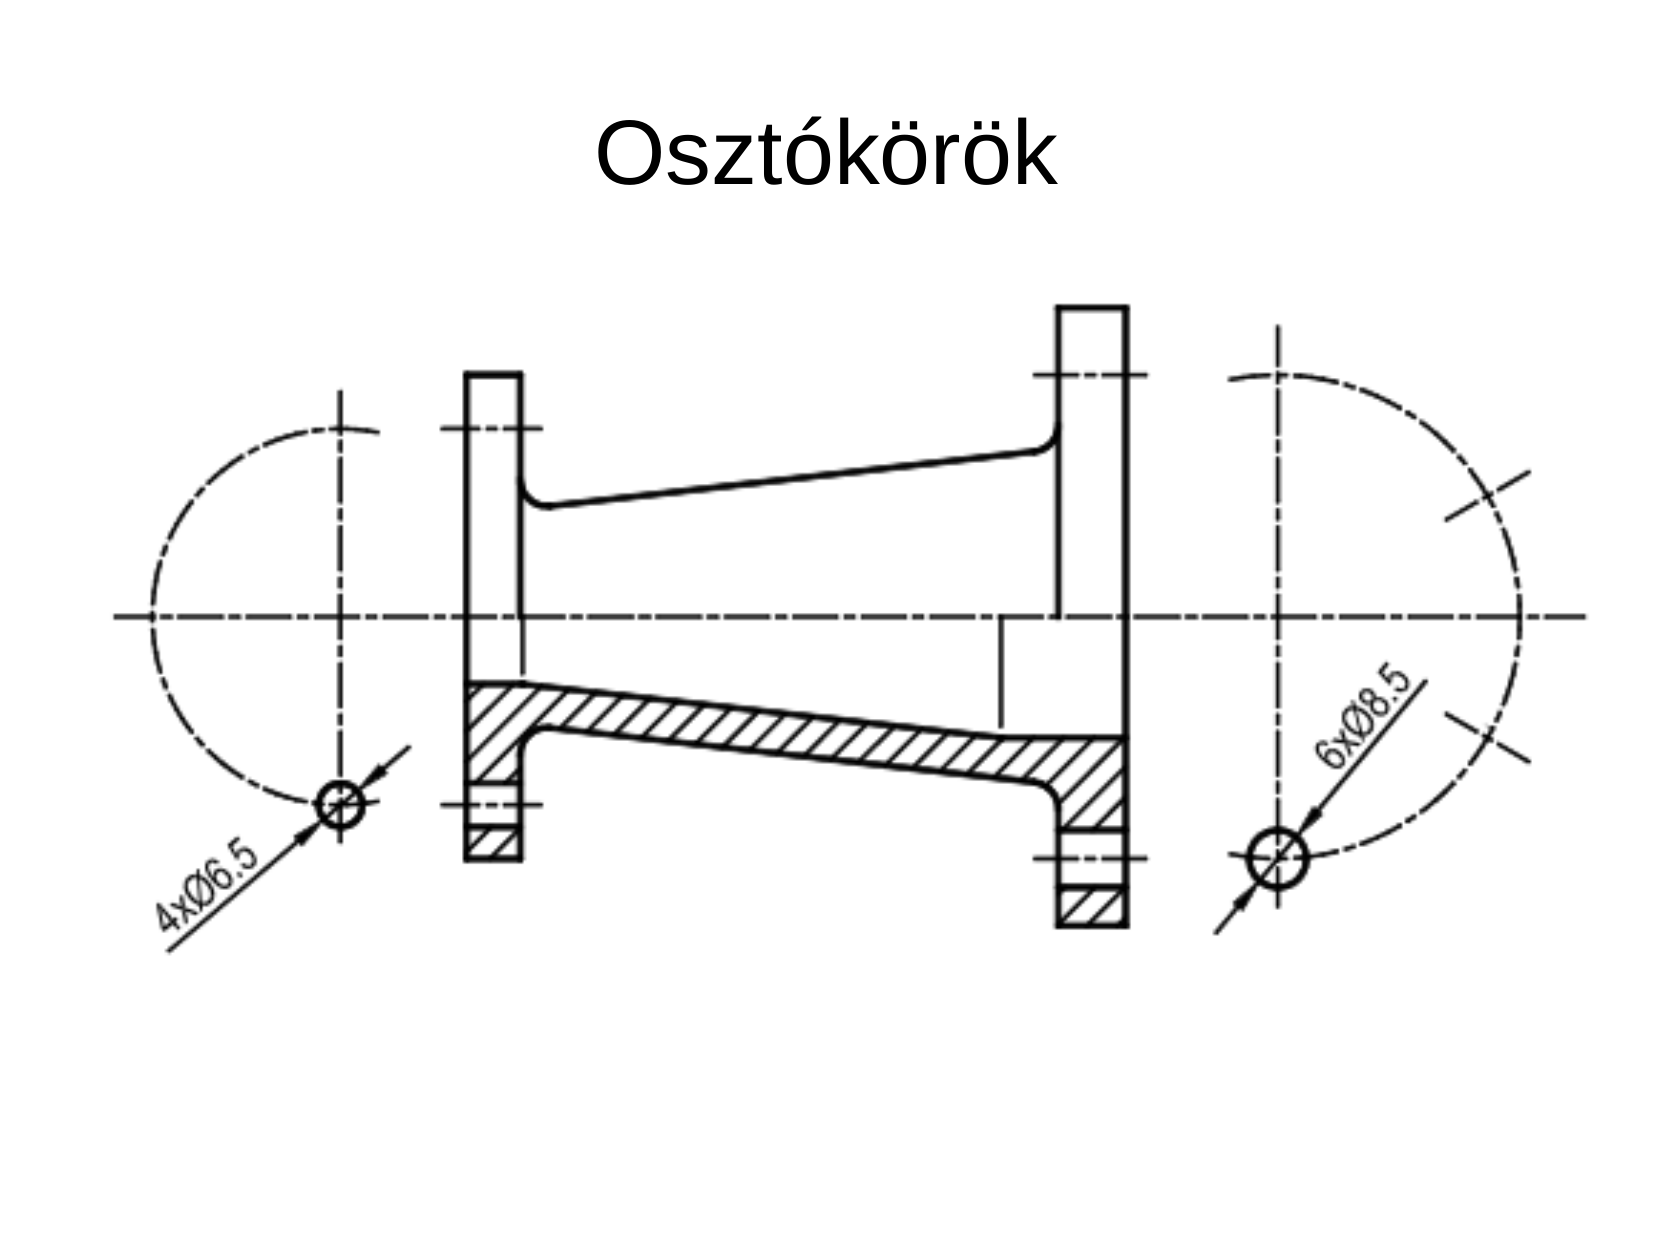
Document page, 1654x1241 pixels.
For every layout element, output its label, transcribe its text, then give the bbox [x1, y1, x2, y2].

picture [106, 271, 1592, 1016]
title Osztókörök [82, 49, 1571, 257]
